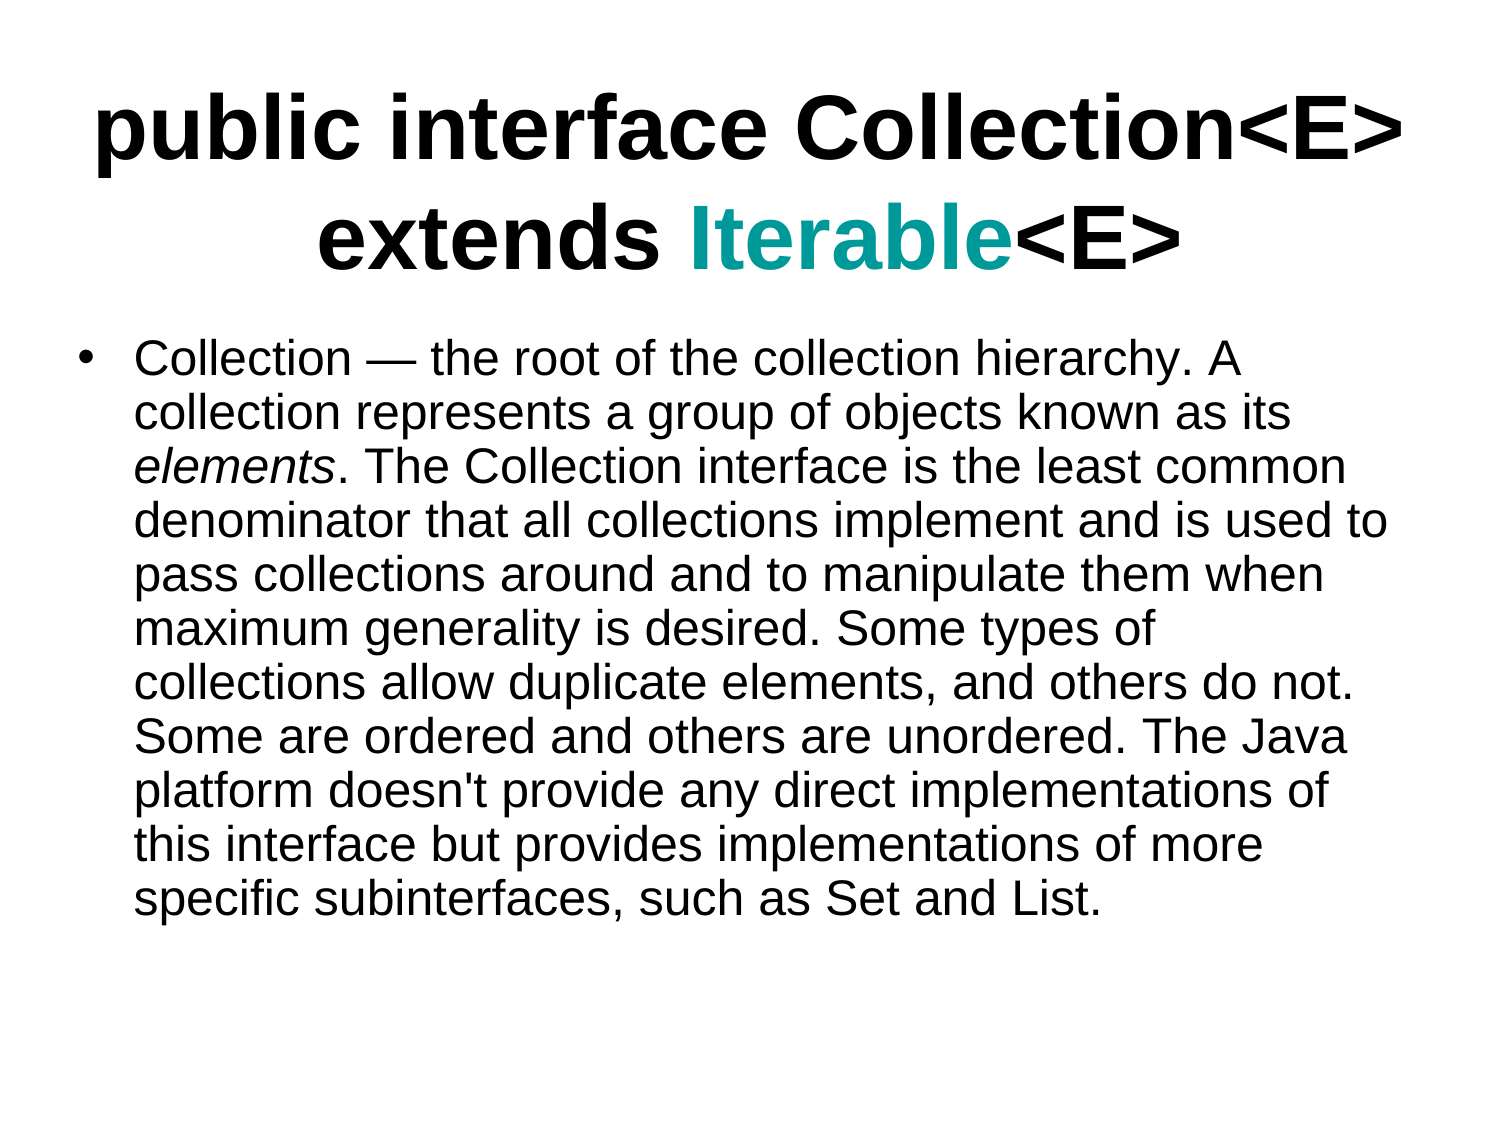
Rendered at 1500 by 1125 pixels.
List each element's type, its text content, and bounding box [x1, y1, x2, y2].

list Collection — the root of the collection hierarchy. A collection represents a group of objects known as its elements. The Collection interface is the least common denominator that all collections implement and is used to pass collections around and to manipulate them when maximum generality is desired. Some types of collections allow duplicate elements, and others do not. Some are ordered and others are unordered. The Java platform doesn't provide any direct implementations of this interface but provides implementations of more specific subinterfaces, such as Set and List. [62, 324, 1413, 1068]
title public interface Collection<E> extends Iterable<E> [75, 49, 1426, 305]
